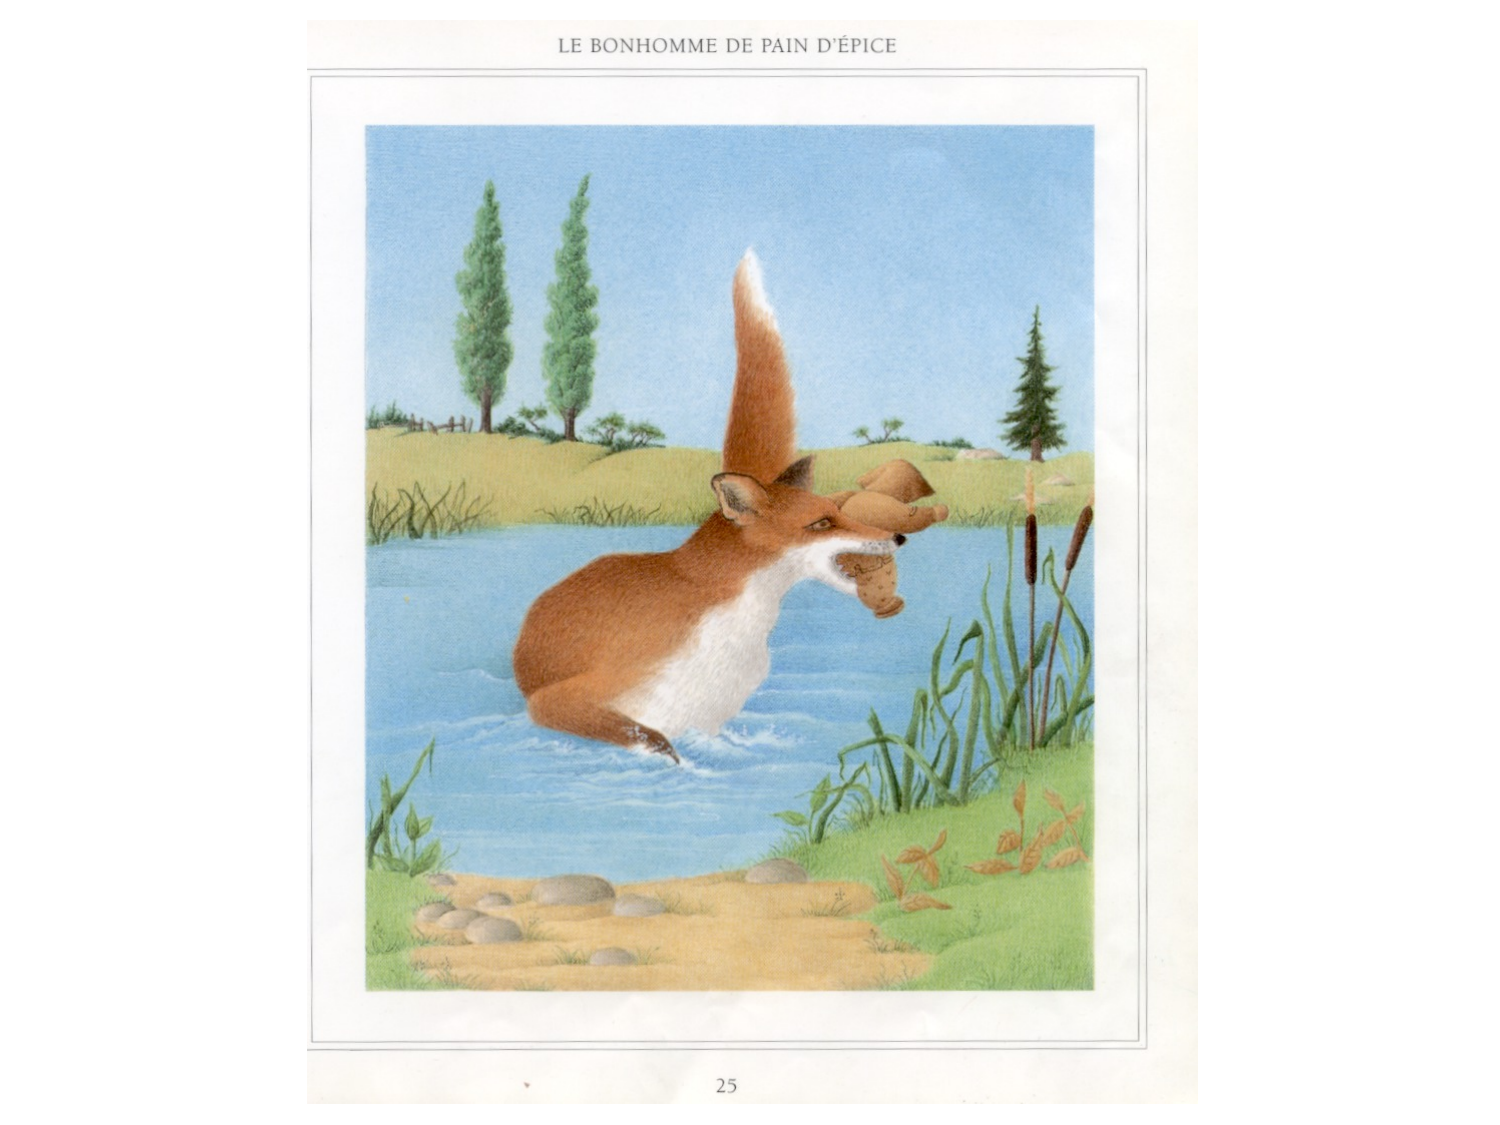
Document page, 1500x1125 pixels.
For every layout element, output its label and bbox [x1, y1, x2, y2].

picture [307, 20, 1198, 1104]
